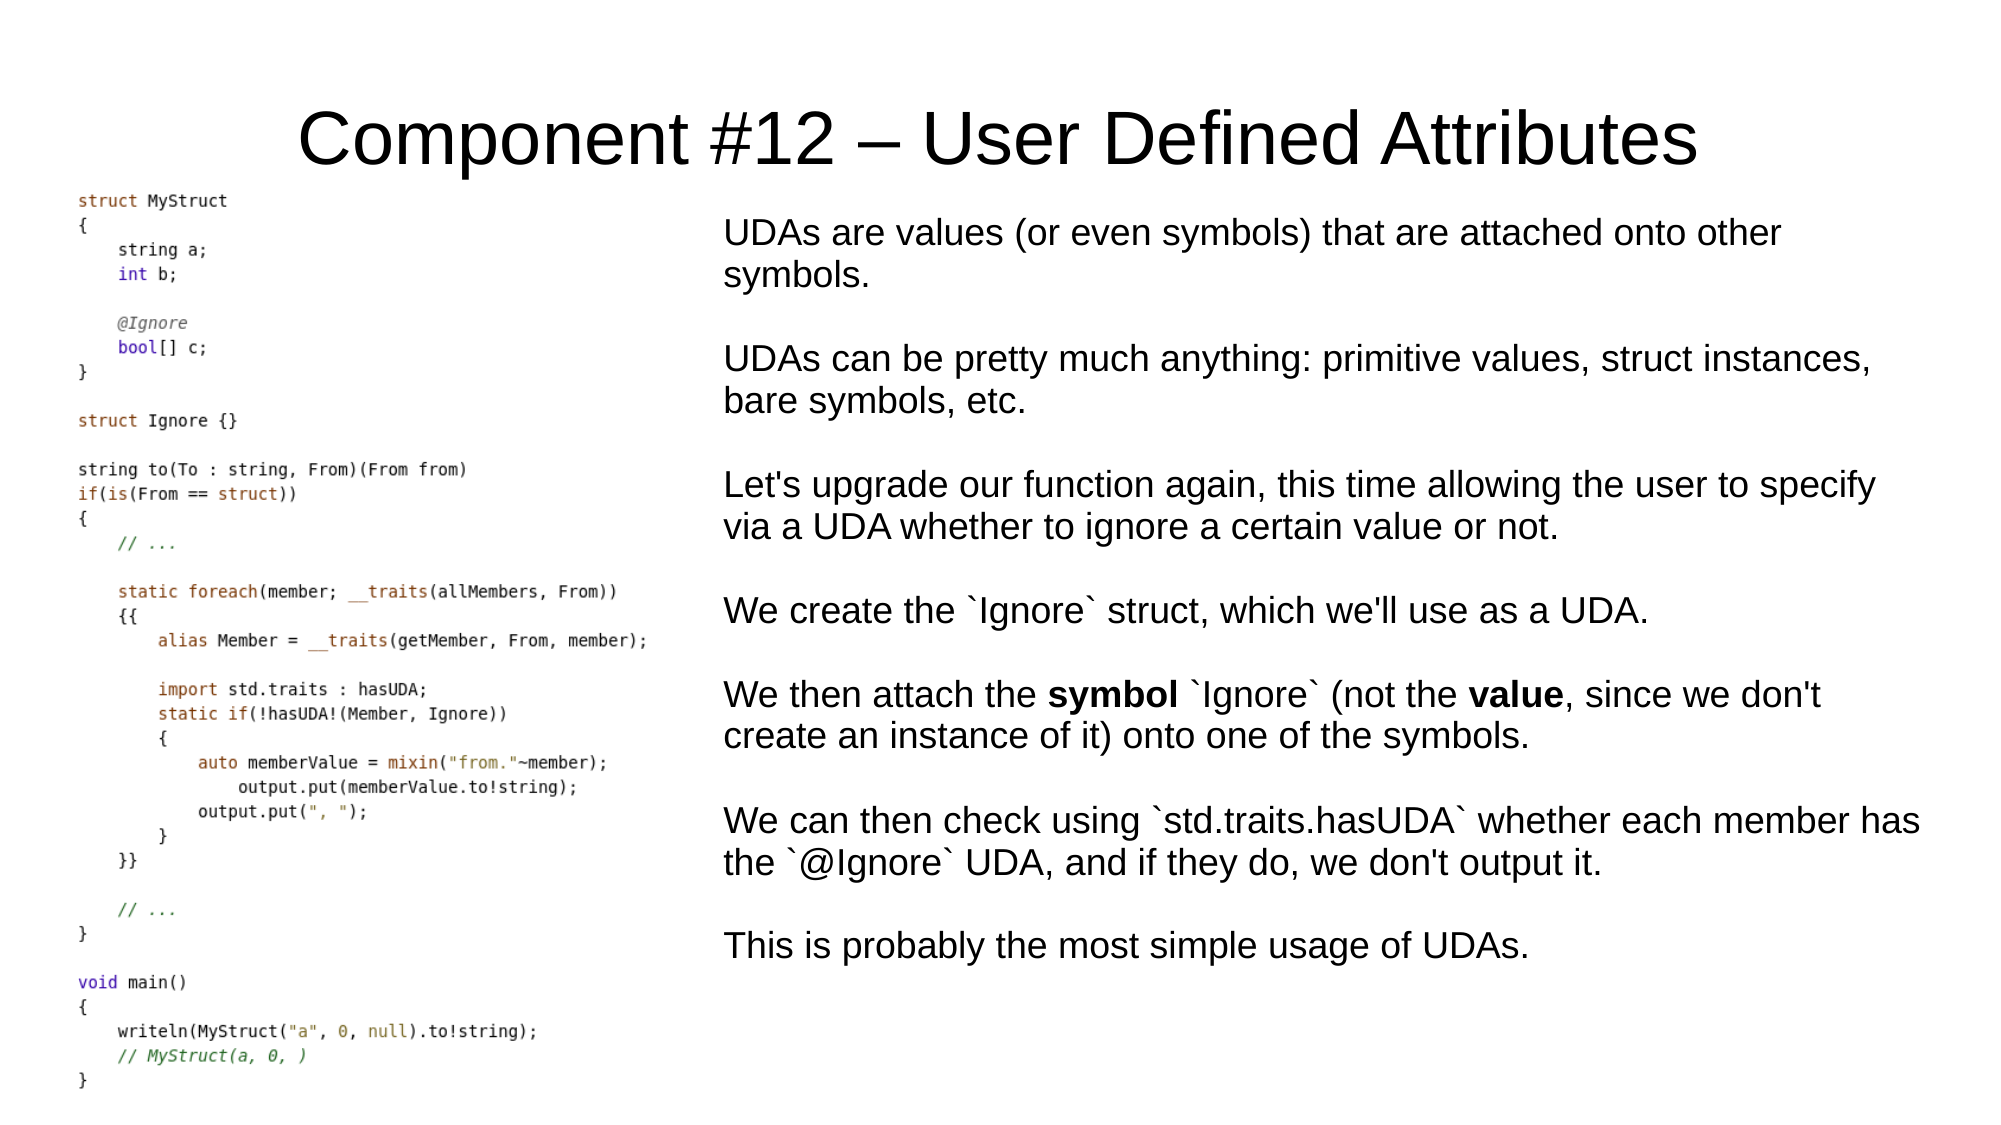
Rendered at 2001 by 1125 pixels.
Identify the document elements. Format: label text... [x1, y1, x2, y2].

text_box UDAs are values (or even symbols) that are attached onto other symbols. UDAs can be pretty much anything: primitive values, struct instances, bare symbols, etc. Let's upgrade our function again, this time allowing the user to specify via a UDA whether to ignore a certain value or not. We create the `Ignore` struct, which we'll use as a UDA. We then attach the symbol `Ignore` (not the value, since we don't create an instance of it) onto one of the symbols. We can then check using `std.traits.hasUDA` whether each member has the `@Ignore` UDA, and if they do, we don't output it. This is probably the most simple usage of UDAs. [708, 203, 1949, 975]
title Component #12 – User Defined Attributes [99, 44, 1900, 233]
picture [78, 191, 670, 1102]
